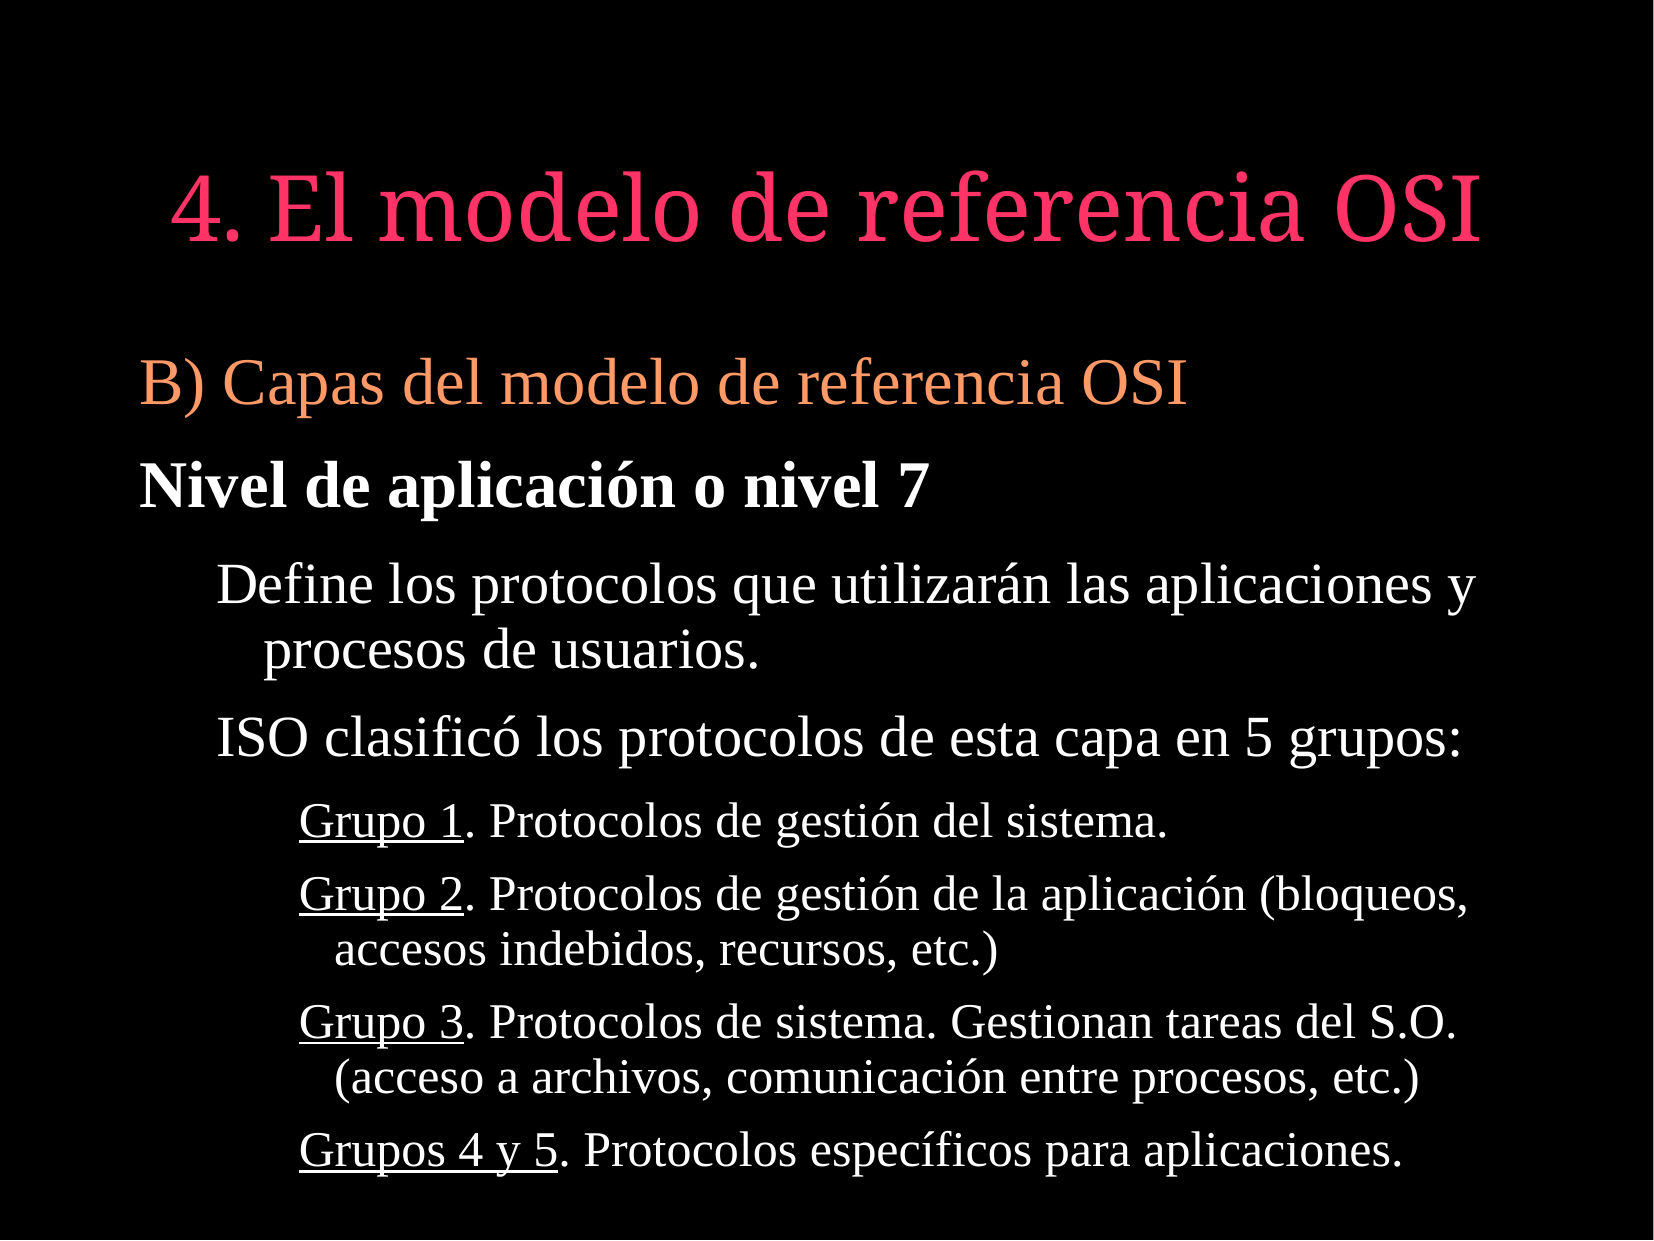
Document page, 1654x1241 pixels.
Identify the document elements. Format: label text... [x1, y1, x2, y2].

list B) Capas del modelo de referencia OSI Nivel de aplicación o nivel 7 Define los protocolos que utilizarán las aplicaciones y procesos de usuarios. ISO clasificó los protocolos de esta capa en 5 grupos: Grupo 1. Protocolos de gestión del sistema. Grupo 2. Protocolos de gestión de la aplicación (bloqueos, accesos indebidos, recursos, etc.) Grupo 3. Protocolos de sistema. Gestionan tareas del S.O. (acceso a archivos, comunicación entre procesos, etc.) Grupos 4 y 5. Protocolos específicos para aplicaciones. [121, 344, 1534, 1187]
title 4. El modelo de referencia OSI [121, 102, 1534, 311]
